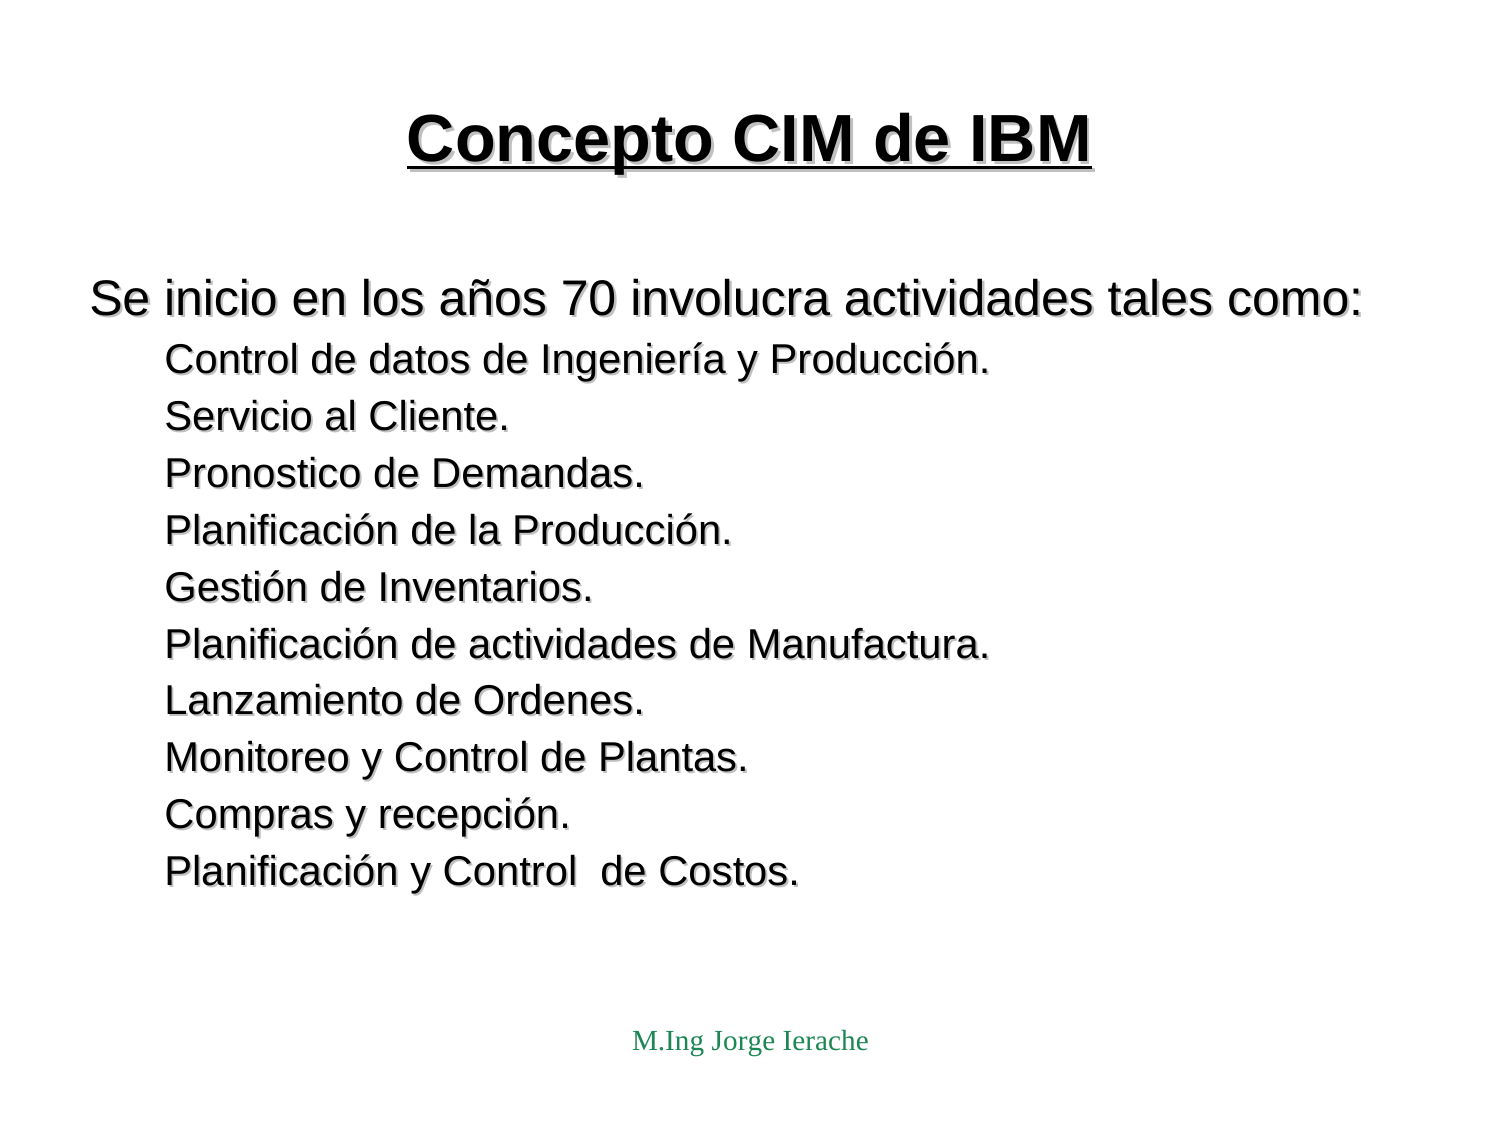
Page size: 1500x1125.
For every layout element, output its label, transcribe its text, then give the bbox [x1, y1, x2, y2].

title Concepto CIM de IBM [74, 44, 1425, 233]
list Se inicio en los años 70 involucra actividades tales como: Control de datos de Ingeniería y Producción. Servicio al Cliente. Pronostico de Demandas. Planificación de la Producción. Gestión de Inventarios. Planificación de actividades de Manufactura. Lanzamiento de Ordenes. Monitoreo y Control de Plantas. Compras y recepción. Planificación y Control de Costos. [74, 262, 1425, 1002]
